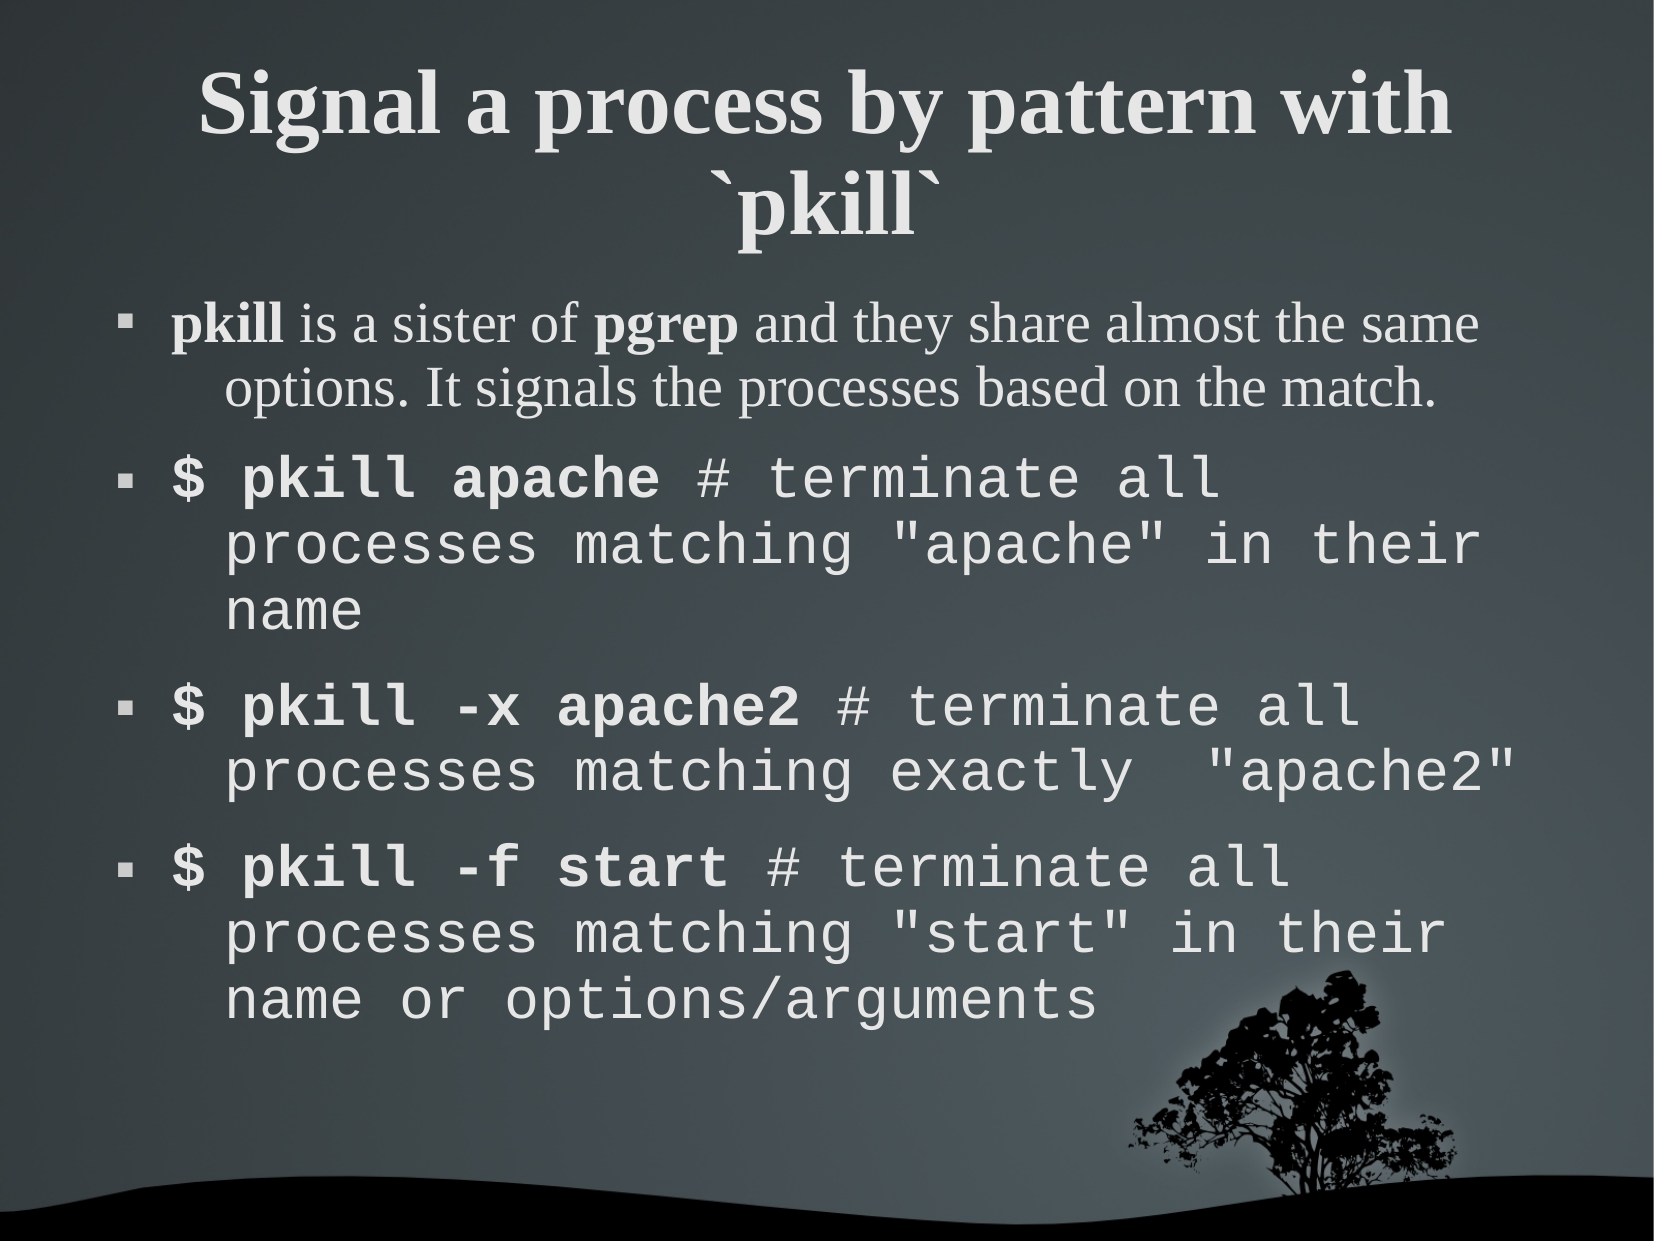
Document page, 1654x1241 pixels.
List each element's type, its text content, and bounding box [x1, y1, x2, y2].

list pkill is a sister of pgrep and they share almost the same options. It signals the processes based on the match. $ pkill apache # terminate all processes matching "apache" in their name $ pkill -x apache2 # terminate all processes matching exactly "apache2" $ pkill -f start # terminate all processes matching "start" in their name or options/arguments [82, 290, 1571, 1109]
title Signal a process by pattern with `pkill` [82, 49, 1571, 257]
picture [0, 0, 1654, 1241]
